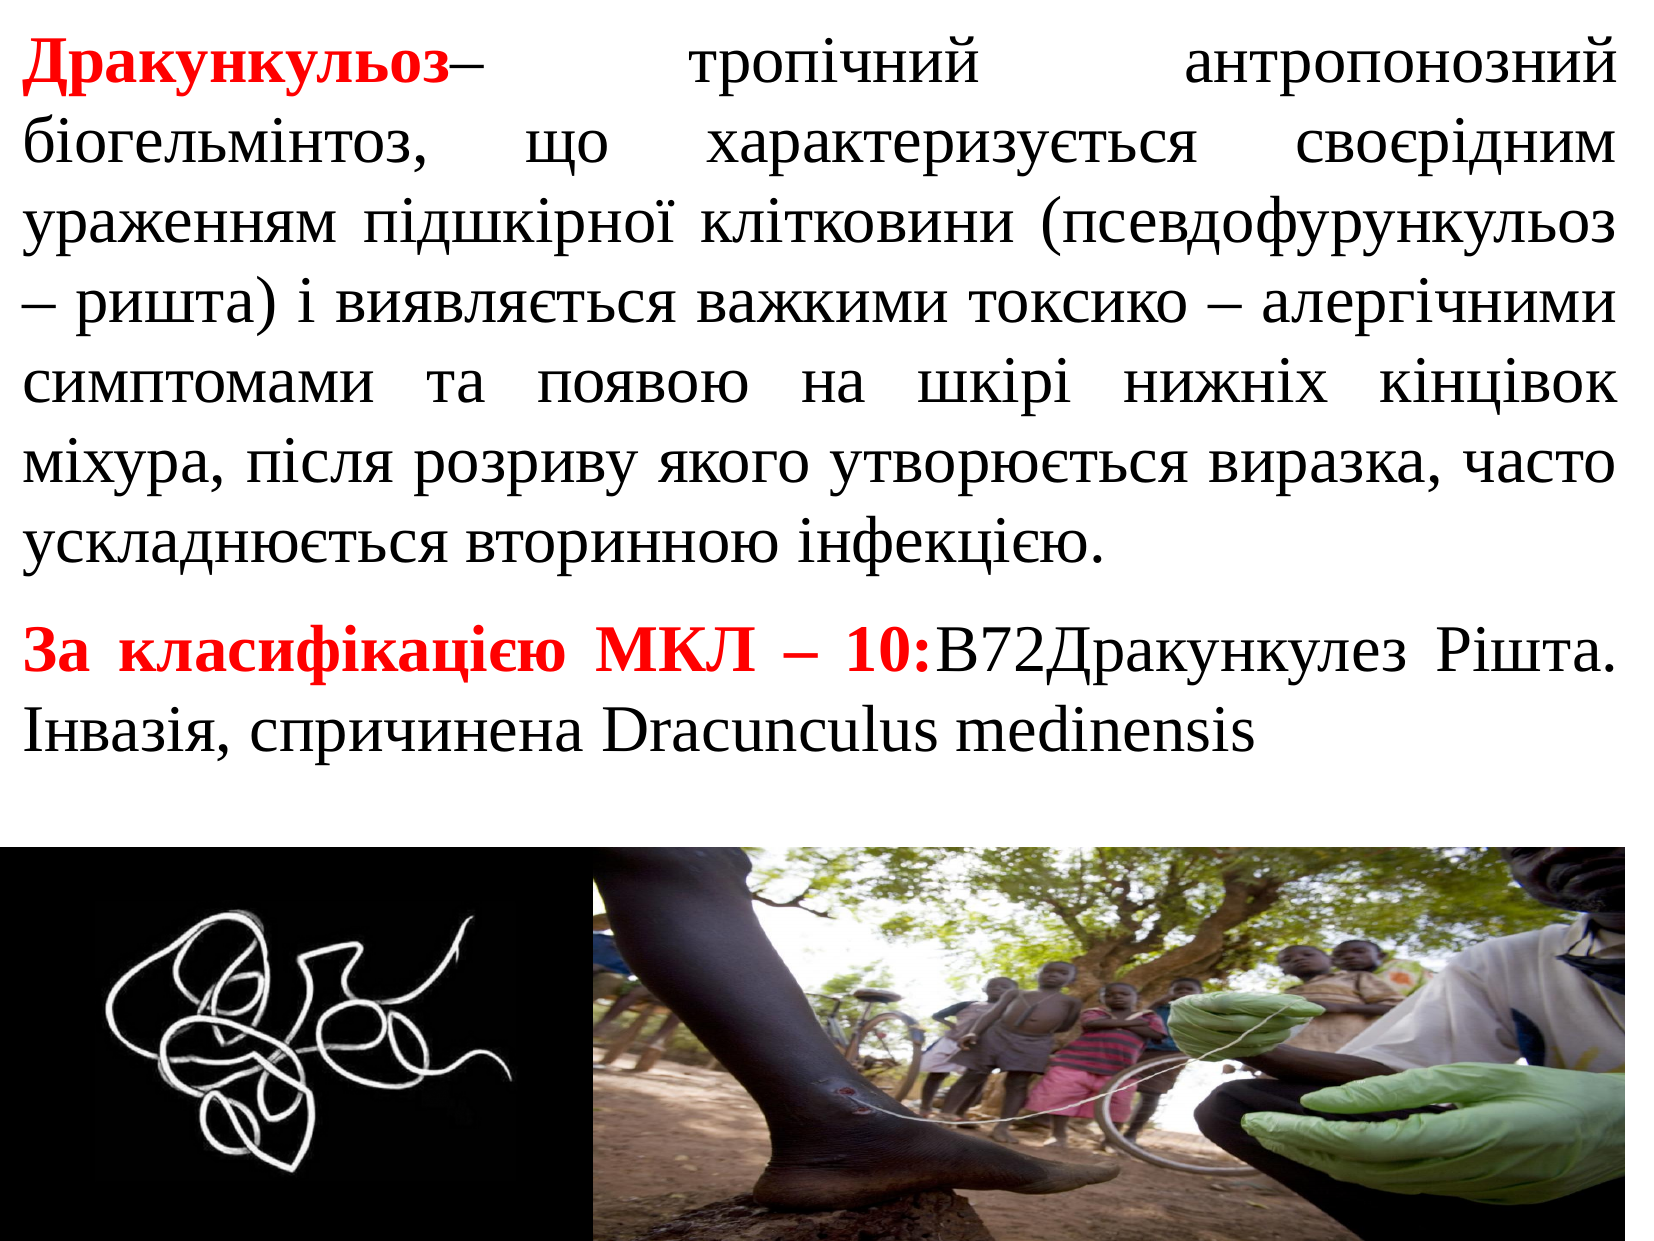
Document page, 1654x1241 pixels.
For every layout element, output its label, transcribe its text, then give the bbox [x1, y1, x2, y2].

list Дракункульоз– тропічний антропонозний біогельмінтоз, що характеризується своєрідним ураженням підшкірної клітковини (псевдофурункульоз – ришта) і виявляється важкими токсико – алергічними симптомами та появою на шкірі нижніх кінцівок міхура, після розриву якого утворюється виразка, часто ускладнюється вторинною інфекцією. За класифікацією МКЛ – 10:B72Дракункулез Рішта. Інвазія, спричинена Dracunculus medinensis [22, 15, 1625, 847]
picture [0, 847, 1625, 1241]
